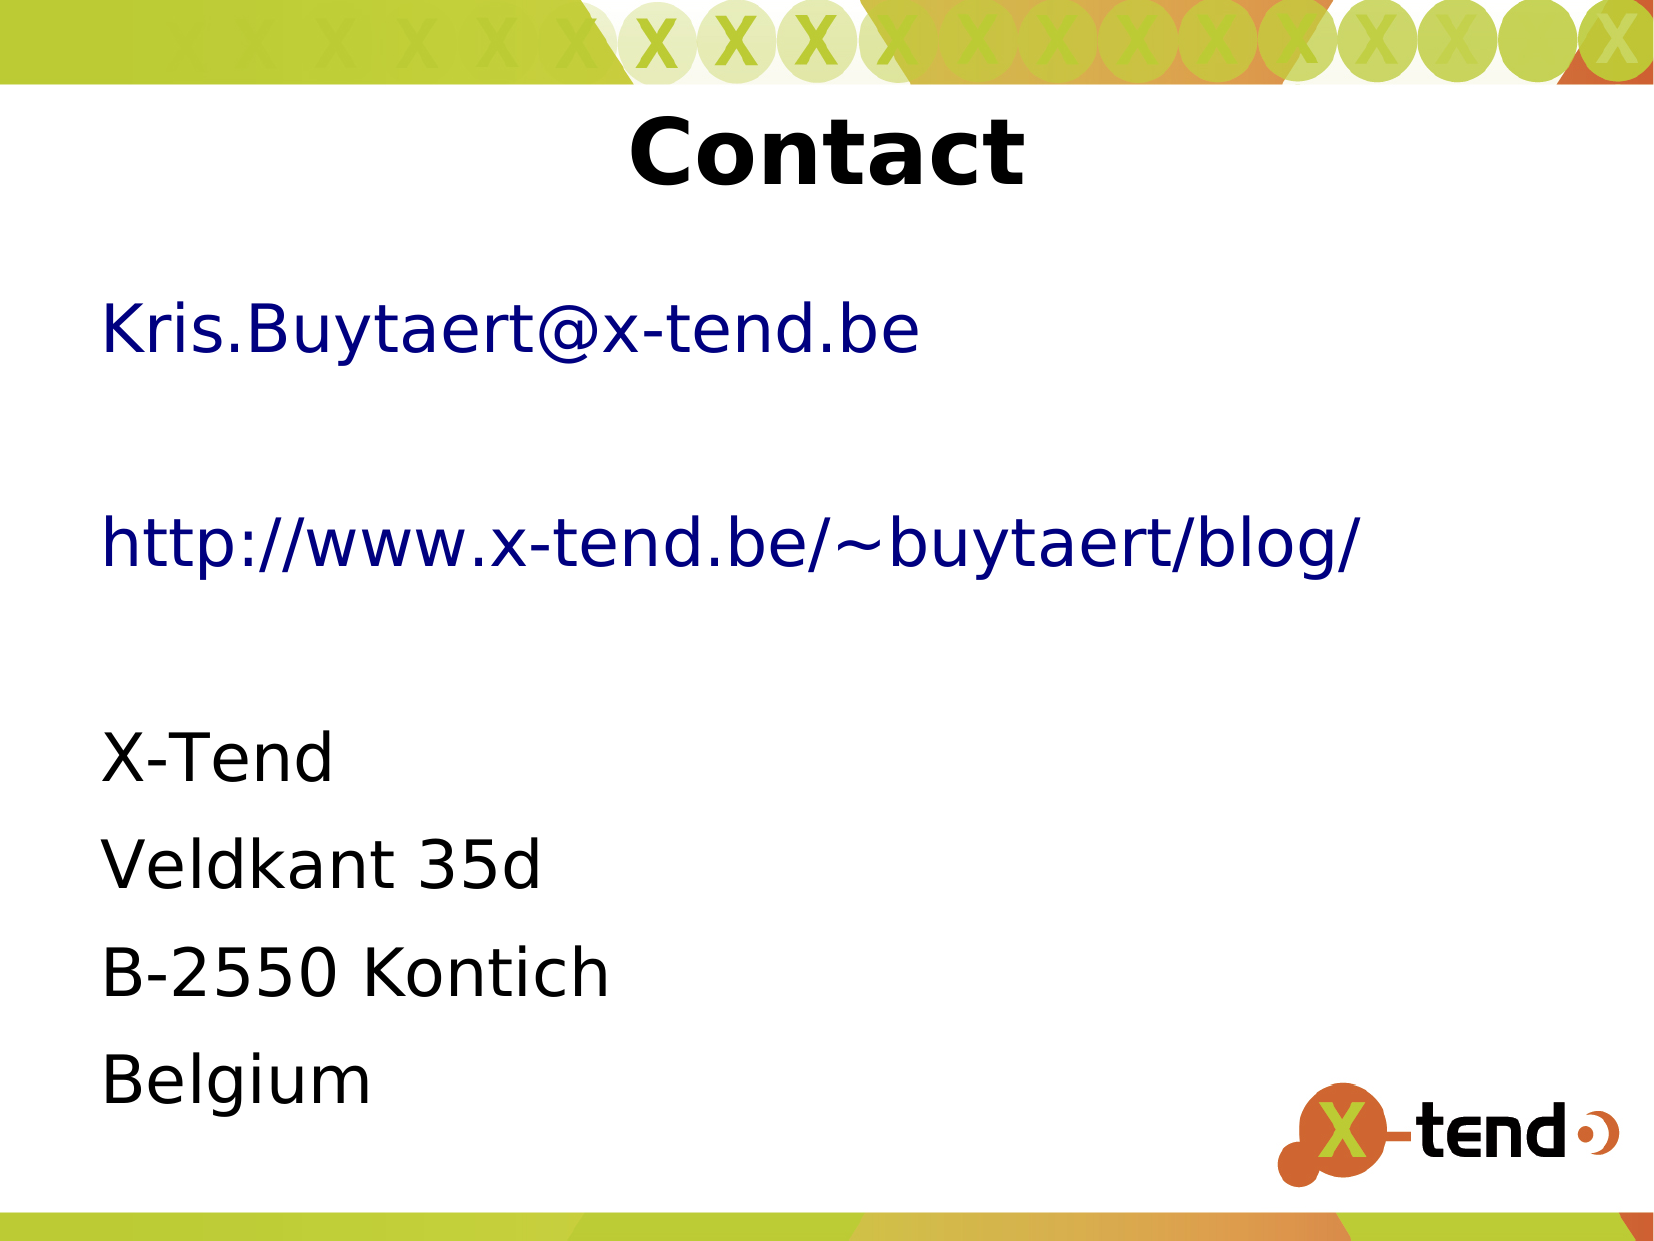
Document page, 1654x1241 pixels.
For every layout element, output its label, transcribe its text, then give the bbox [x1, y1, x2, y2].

picture [0, 0, 1654, 1241]
title Contact [82, 49, 1571, 257]
list Kris.Buytaert@x-tend.be http://www.x-tend.be/~buytaert/blog/ X-Tend Veldkant 35d B-2550 Kontich Belgium [82, 290, 1571, 1120]
